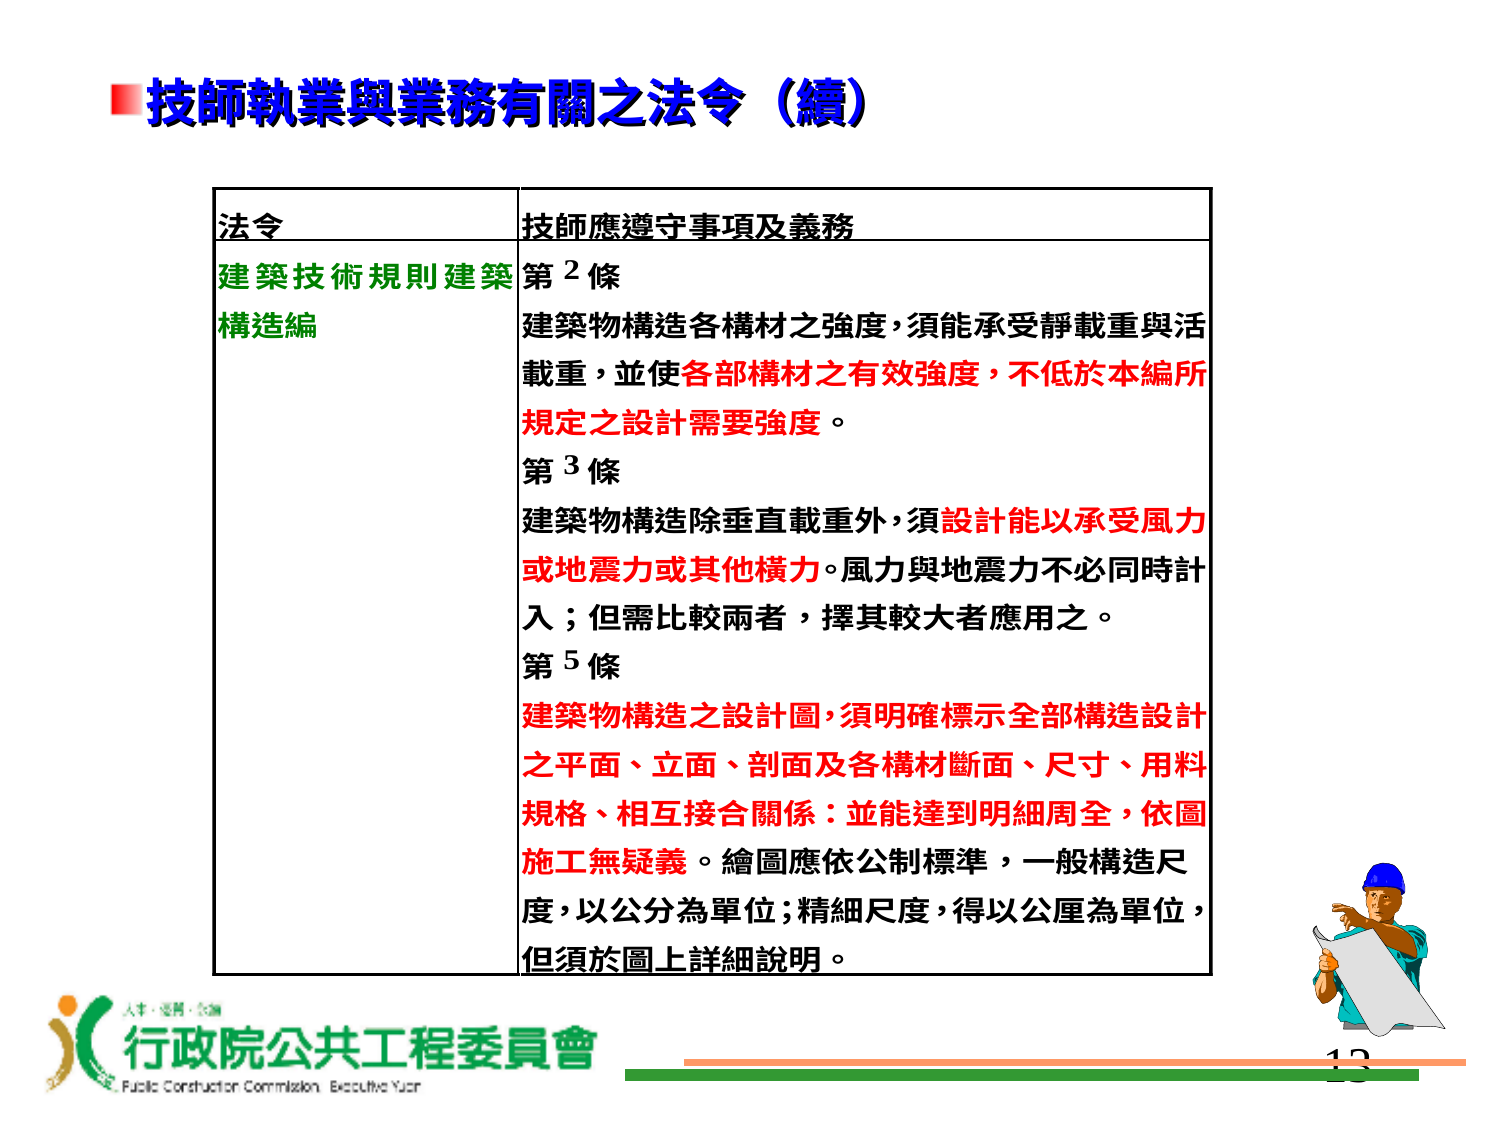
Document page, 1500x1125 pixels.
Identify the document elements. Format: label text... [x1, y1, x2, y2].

picture [109, 82, 146, 119]
text_box 技師執業與業務有關之法令（續） [94, 62, 922, 138]
chart [212, 187, 1213, 1013]
chart [1312, 862, 1447, 1038]
